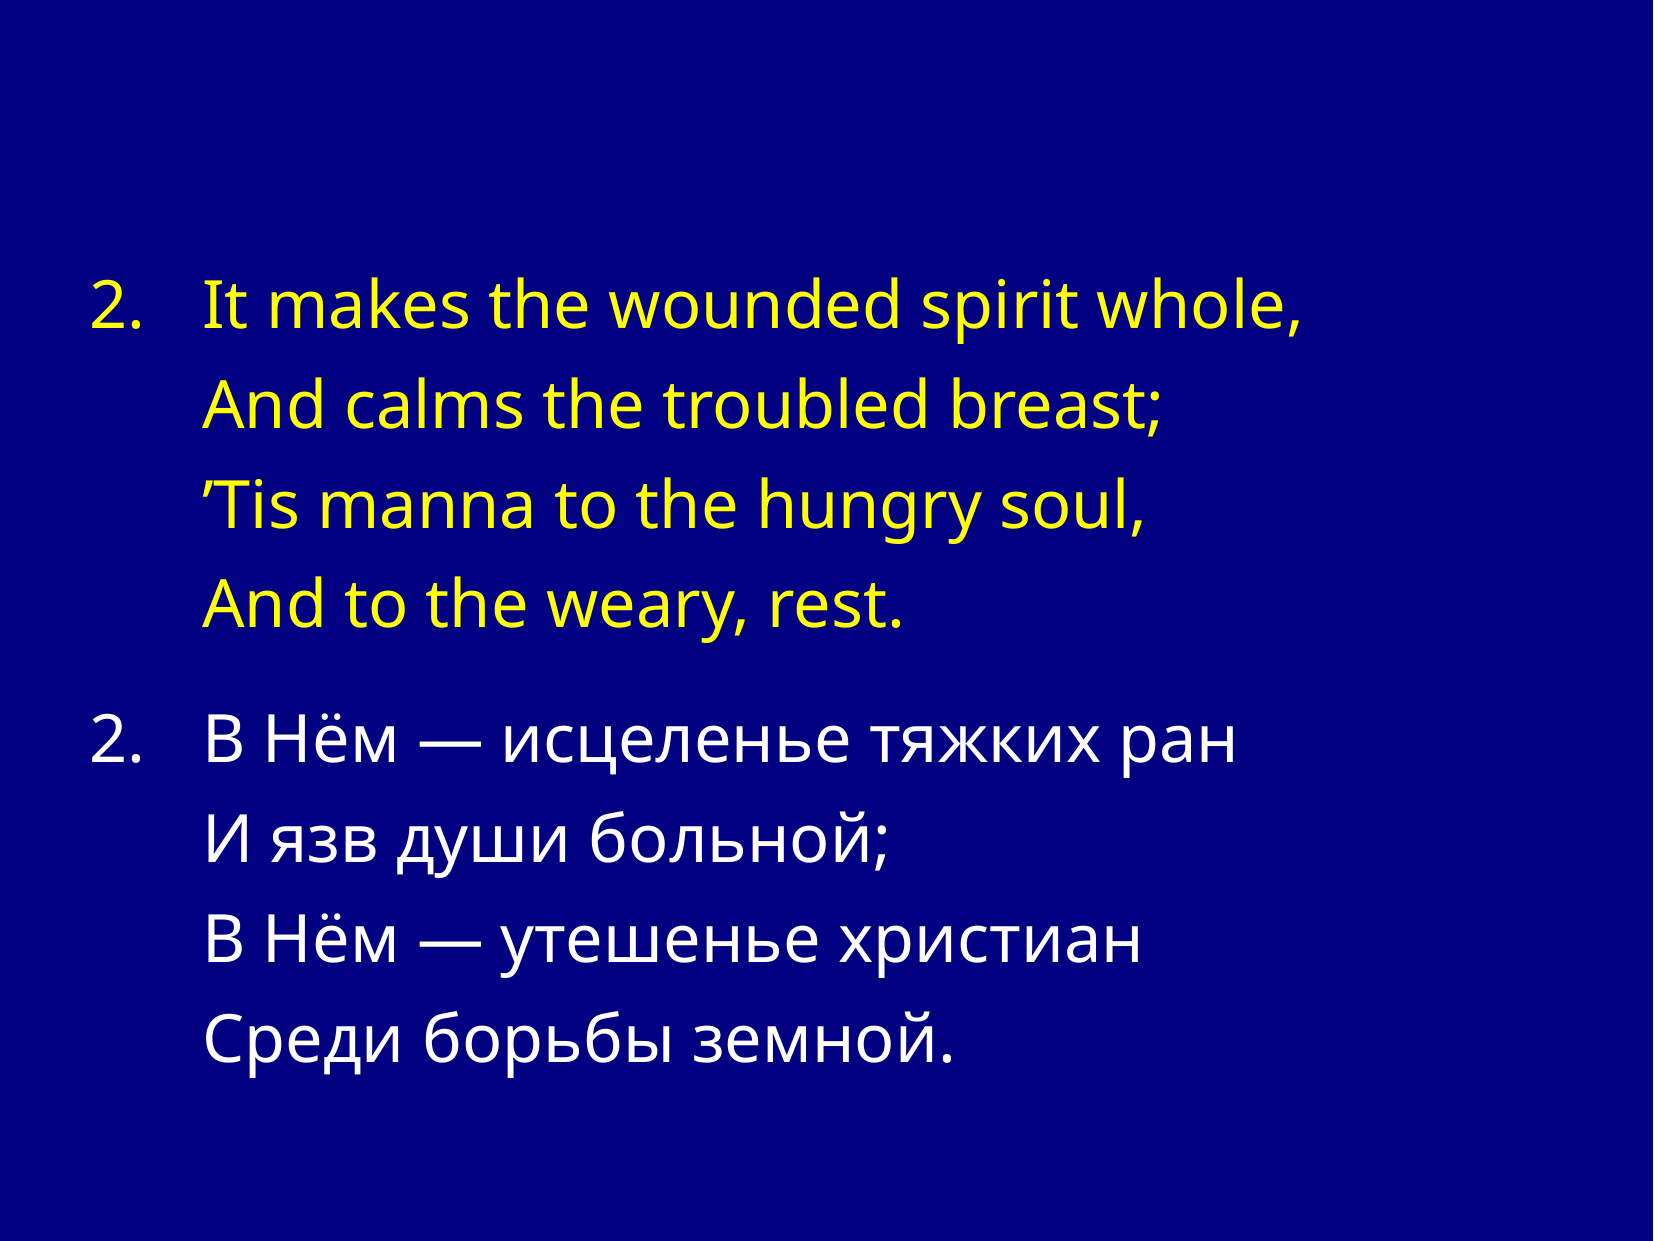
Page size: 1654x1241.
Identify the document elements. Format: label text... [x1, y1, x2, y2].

text_box 2. It makes the wounded spirit whole, And calms the troubled breast; ’Tis manna to the hungry soul, And to the weary, rest. [75, 150, 1653, 638]
text_box 2. В Нём — исцеленье тяжких ран И язв души больной; В Нём — утешенье христиан Среди борьбы земной. [75, 675, 1576, 1163]
